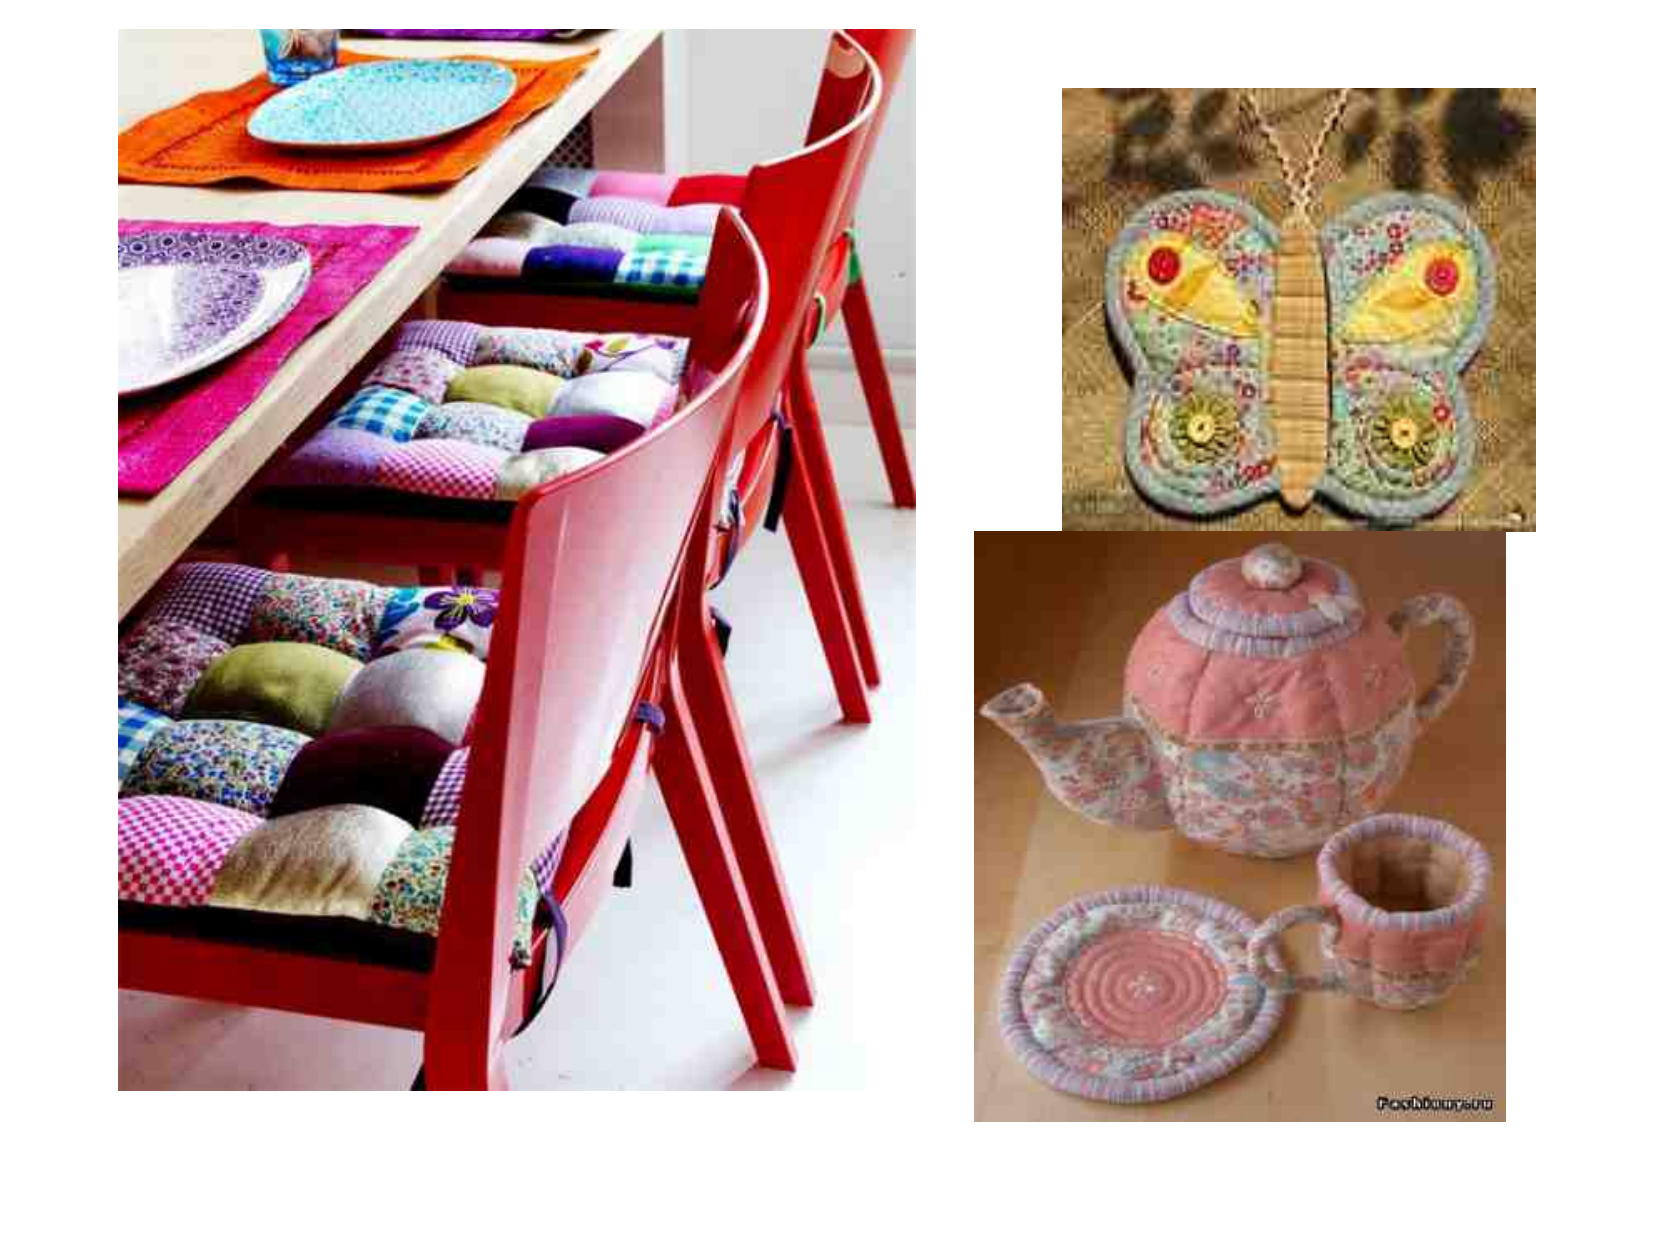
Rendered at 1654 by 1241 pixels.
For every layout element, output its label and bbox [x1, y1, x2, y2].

picture [118, 29, 916, 1091]
picture [974, 88, 1536, 1123]
